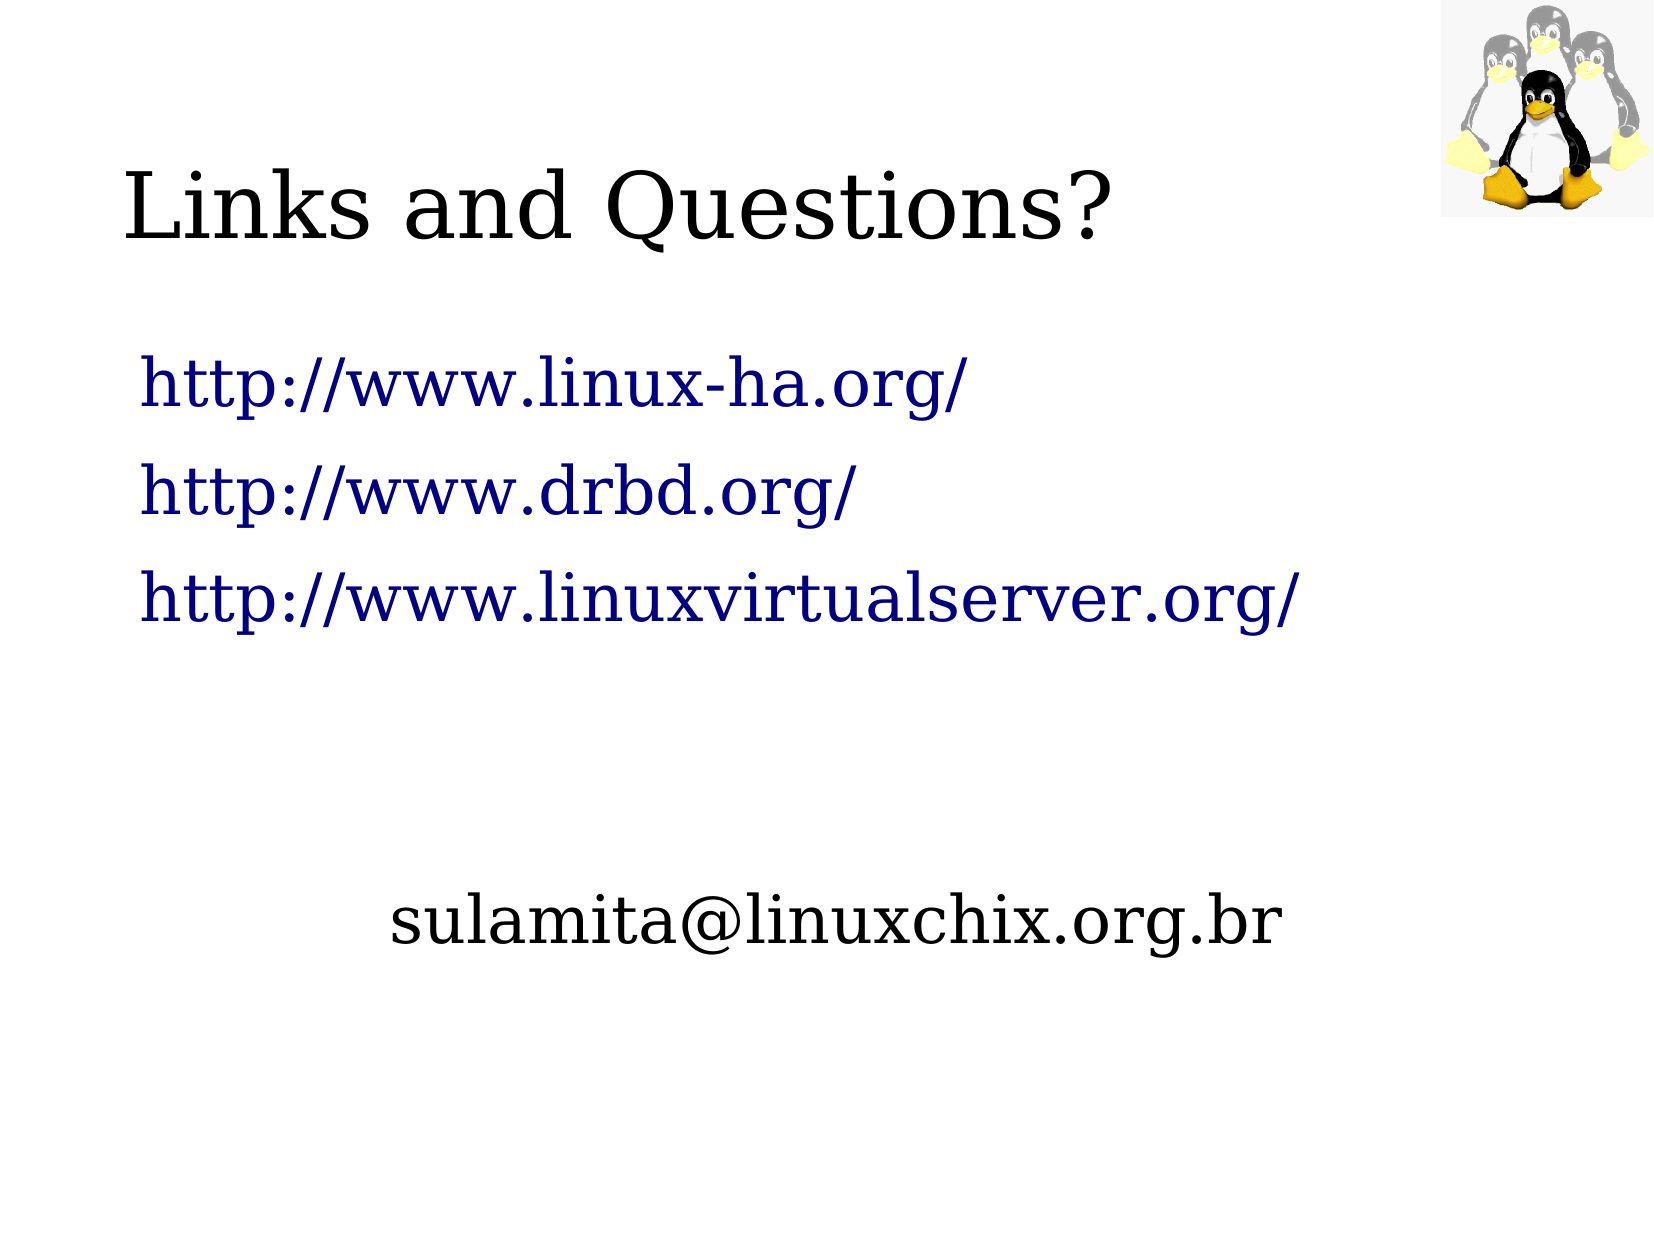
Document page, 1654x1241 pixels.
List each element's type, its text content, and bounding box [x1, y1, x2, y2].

title Links and Questions? [121, 102, 1534, 311]
list http://www.linux-ha.org/ http://www.drbd.org/ http://www.linuxvirtualserver.org/ sulamita@linuxchix.org.br [121, 344, 1534, 1127]
picture [1441, 0, 1654, 217]
